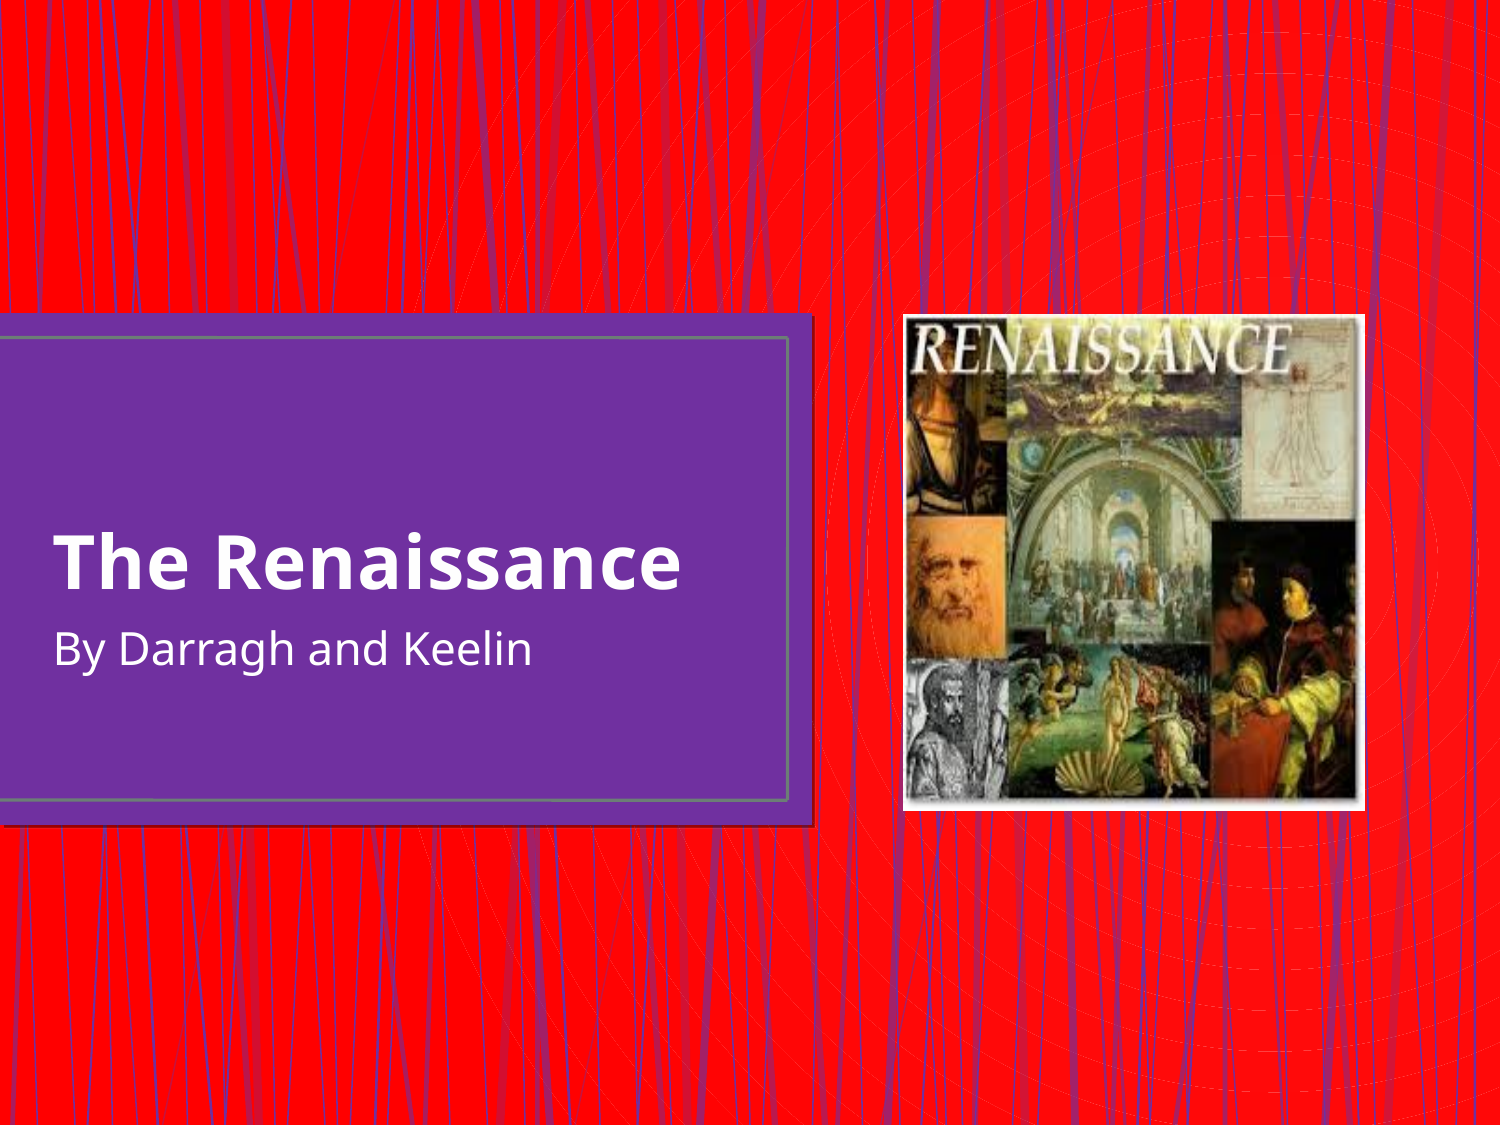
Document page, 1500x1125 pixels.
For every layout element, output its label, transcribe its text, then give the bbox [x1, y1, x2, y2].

title The Renaissance [37, 349, 763, 612]
picture [903, 314, 1365, 811]
subtitle By Darragh and Keelin [37, 612, 763, 788]
